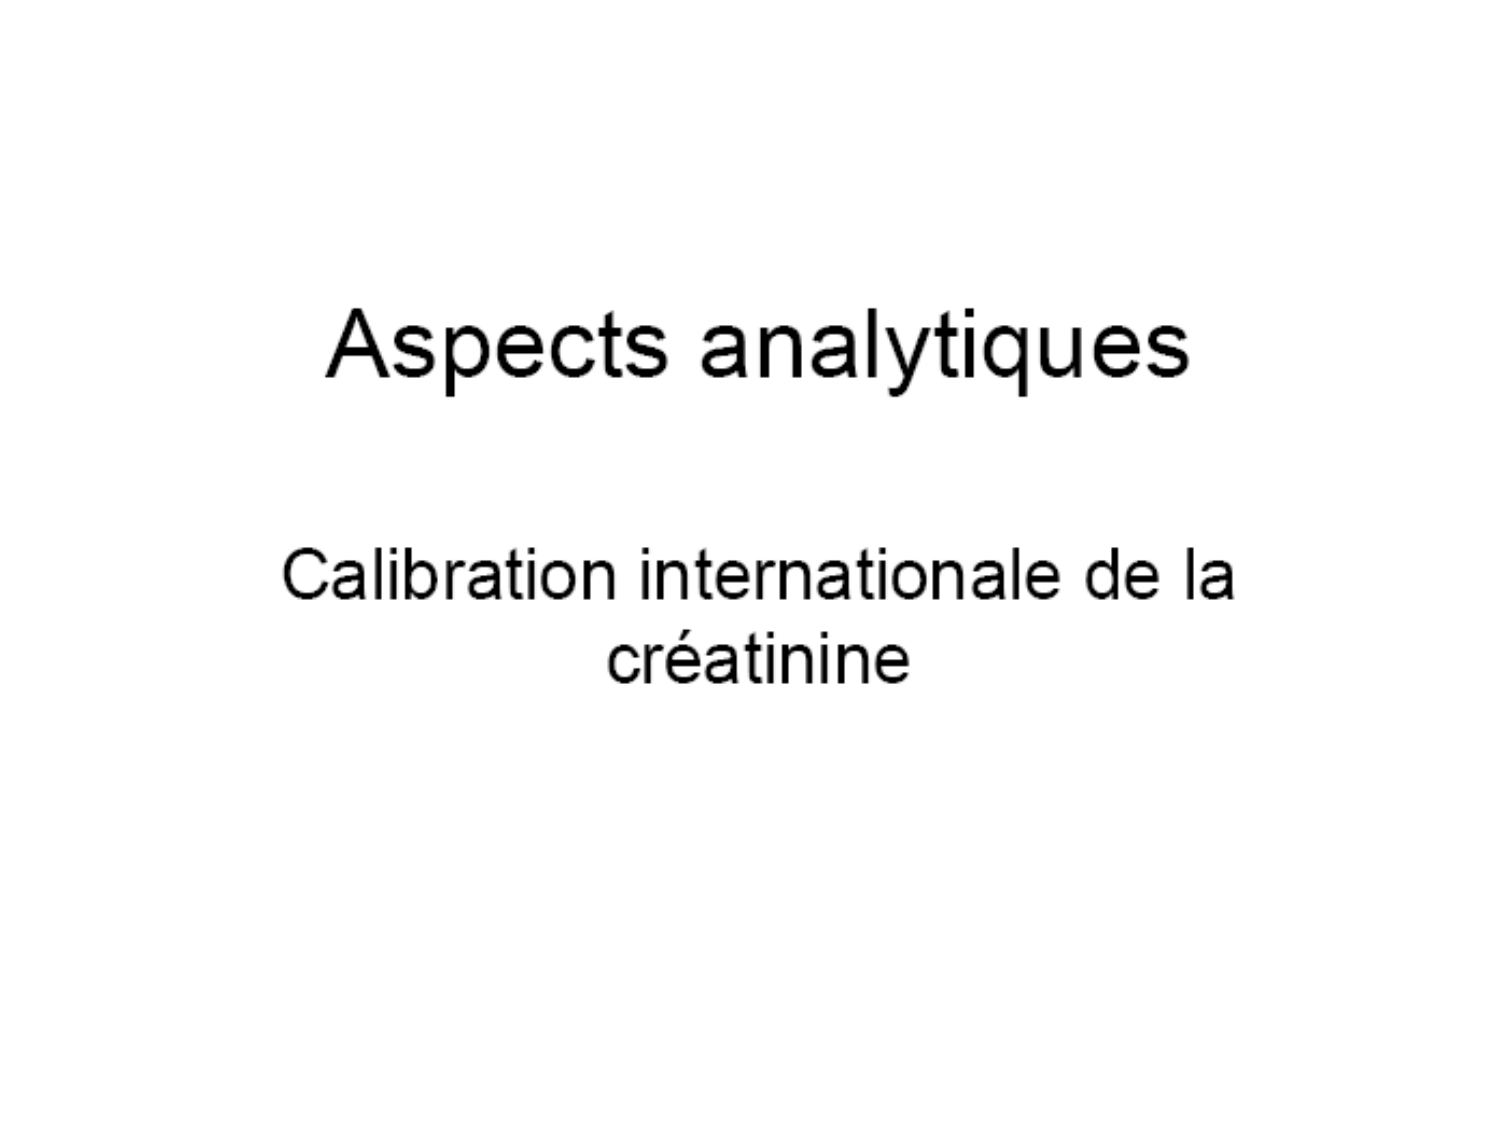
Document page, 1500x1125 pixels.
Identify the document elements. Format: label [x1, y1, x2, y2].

picture [117, 199, 1390, 809]
